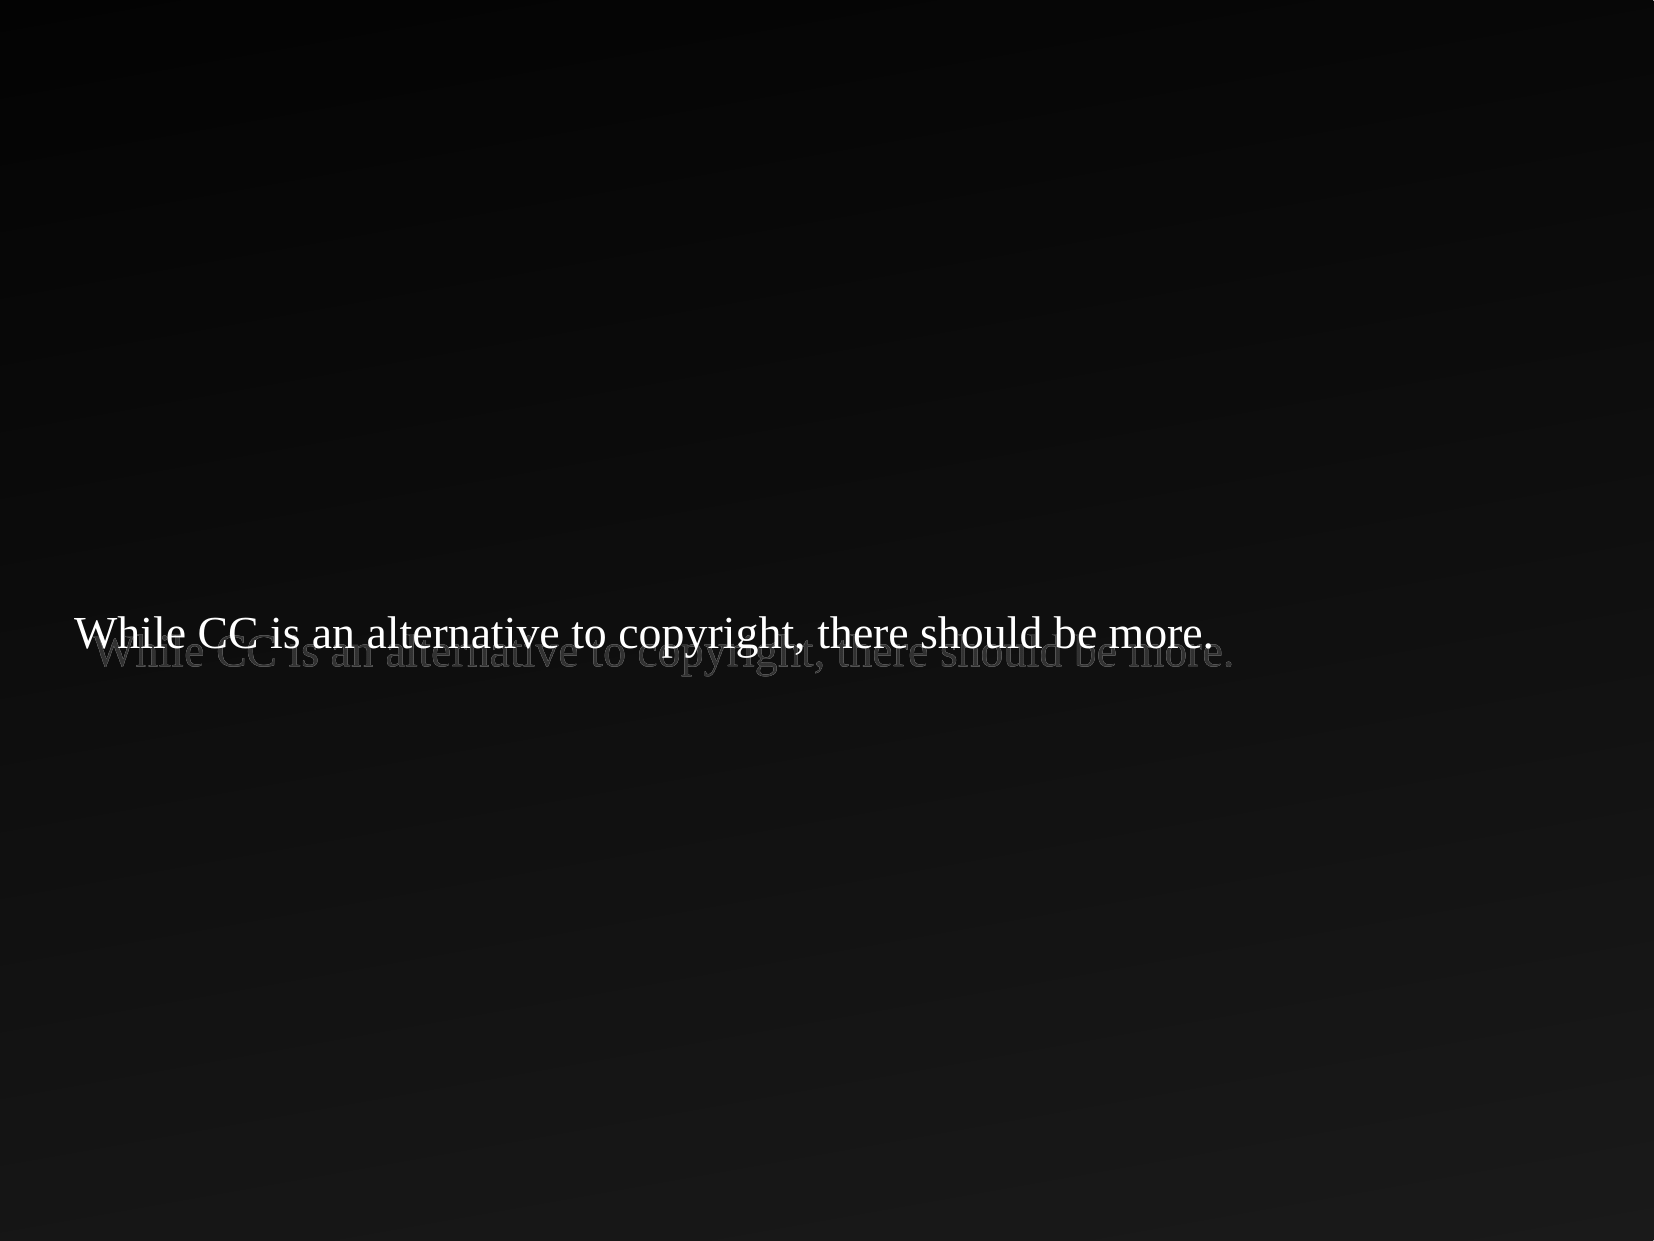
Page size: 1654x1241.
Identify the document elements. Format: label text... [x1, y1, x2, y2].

text_box While CC is an alternative to copyright, there should be more. [59, 600, 1231, 666]
